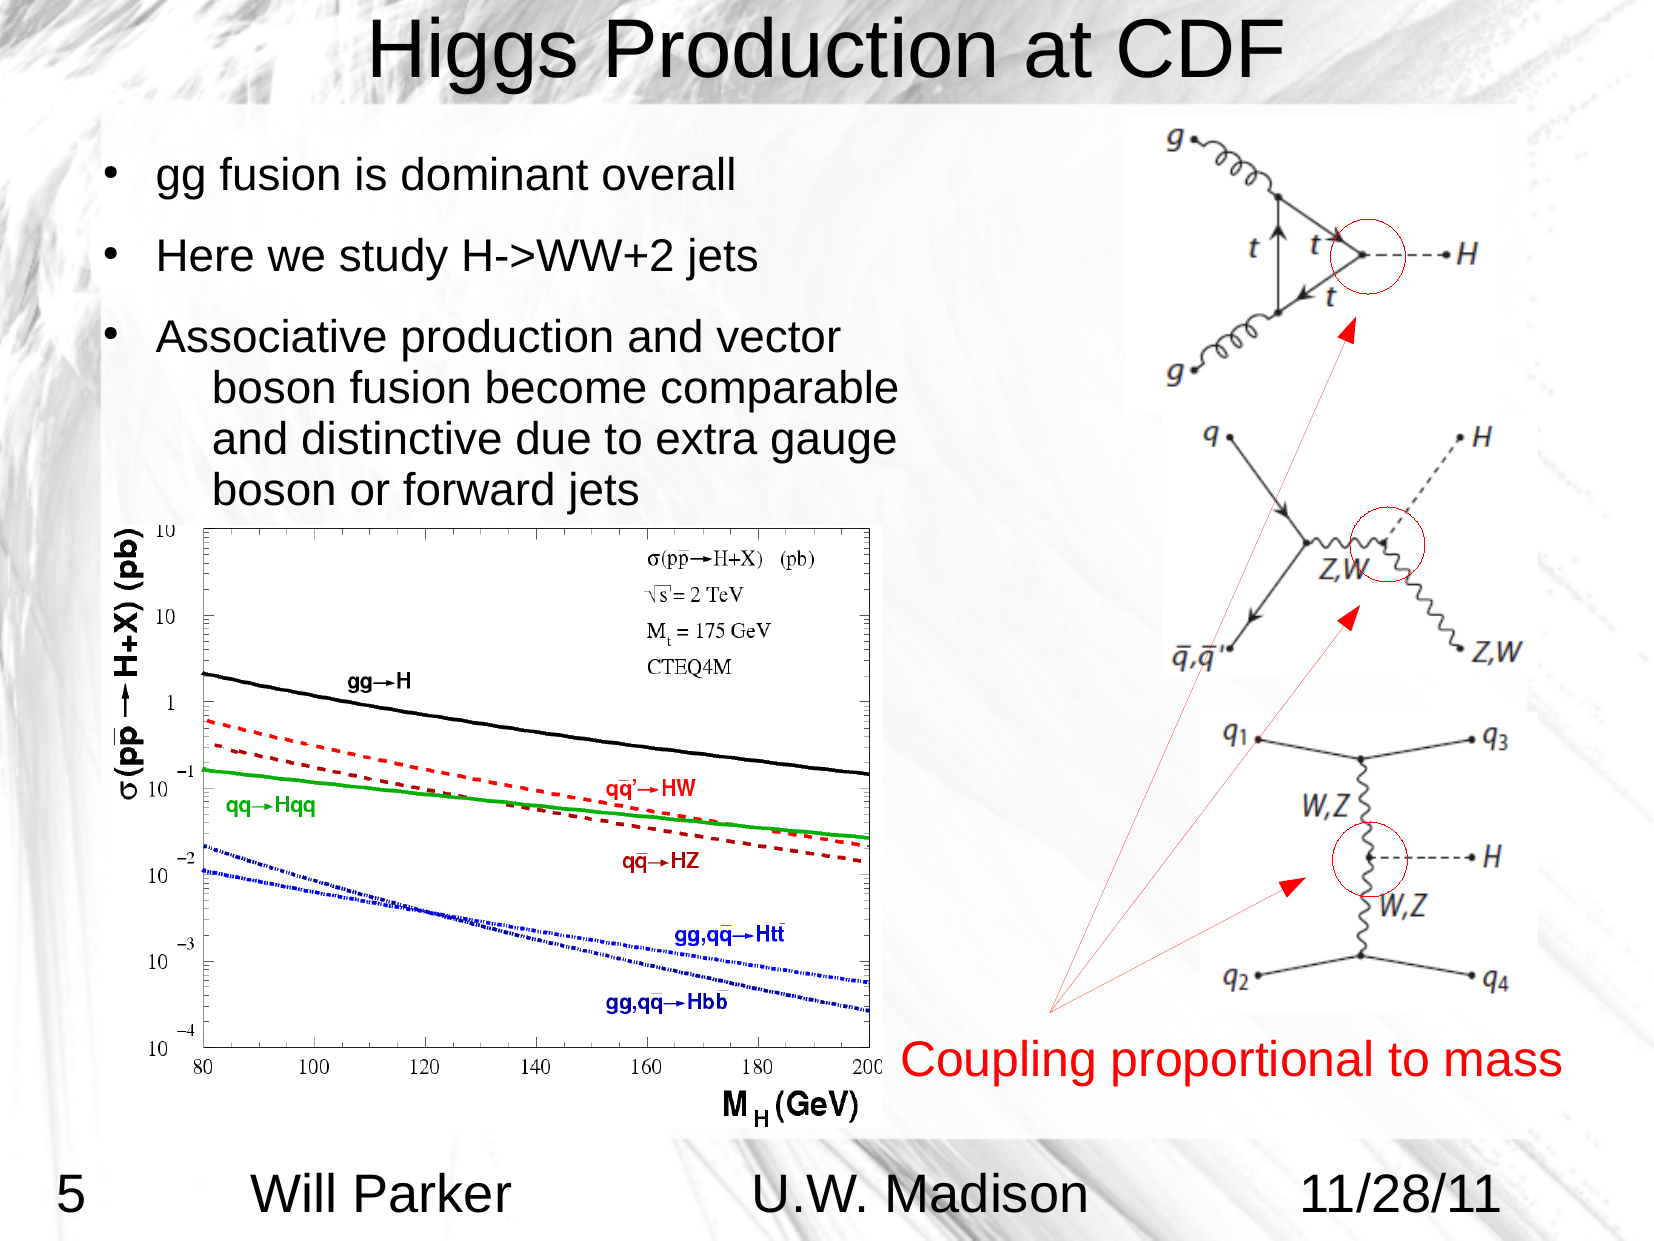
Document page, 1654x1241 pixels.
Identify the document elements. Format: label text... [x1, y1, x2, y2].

text_box Coupling proportional to mass [900, 1027, 1613, 1088]
title Higgs Production at CDF [0, 0, 1654, 131]
list gg fusion is dominant overall Here we study H->WW+2 jets Associative production and vector boson fusion become comparable and distinctive due to extra gauge boson or forward jets [84, 145, 976, 602]
list 5 [0, 1159, 151, 1241]
text_box Will Parker U.W. Madison 11/28/11 [151, 1160, 1566, 1241]
picture [0, 117, 1654, 1241]
